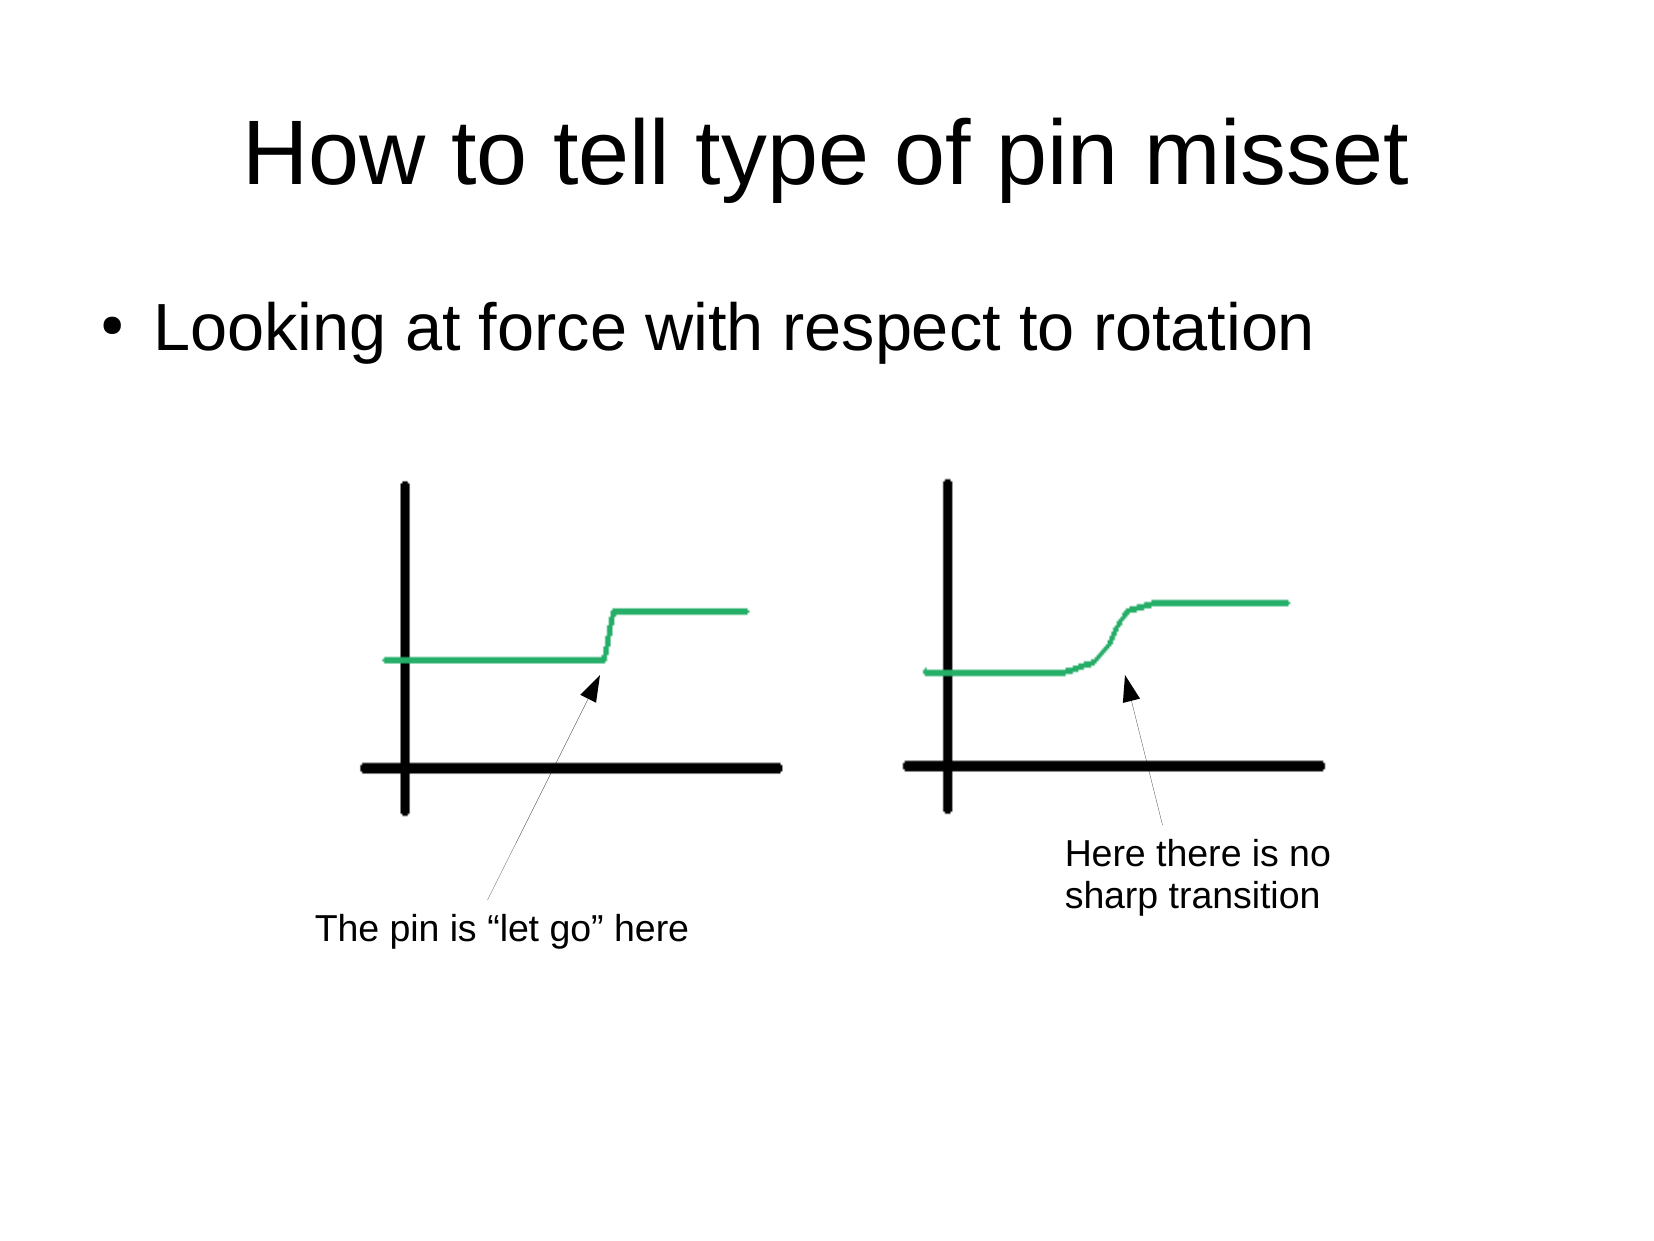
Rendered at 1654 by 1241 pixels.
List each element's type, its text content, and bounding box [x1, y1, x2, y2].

title How to tell type of pin misset [82, 56, 1571, 250]
text_box Here there is no sharp transition [1050, 825, 1351, 924]
picture [337, 429, 1351, 863]
list Looking at force with respect to rotation [82, 290, 1571, 1109]
text_box The pin is “let go” here [300, 900, 713, 957]
